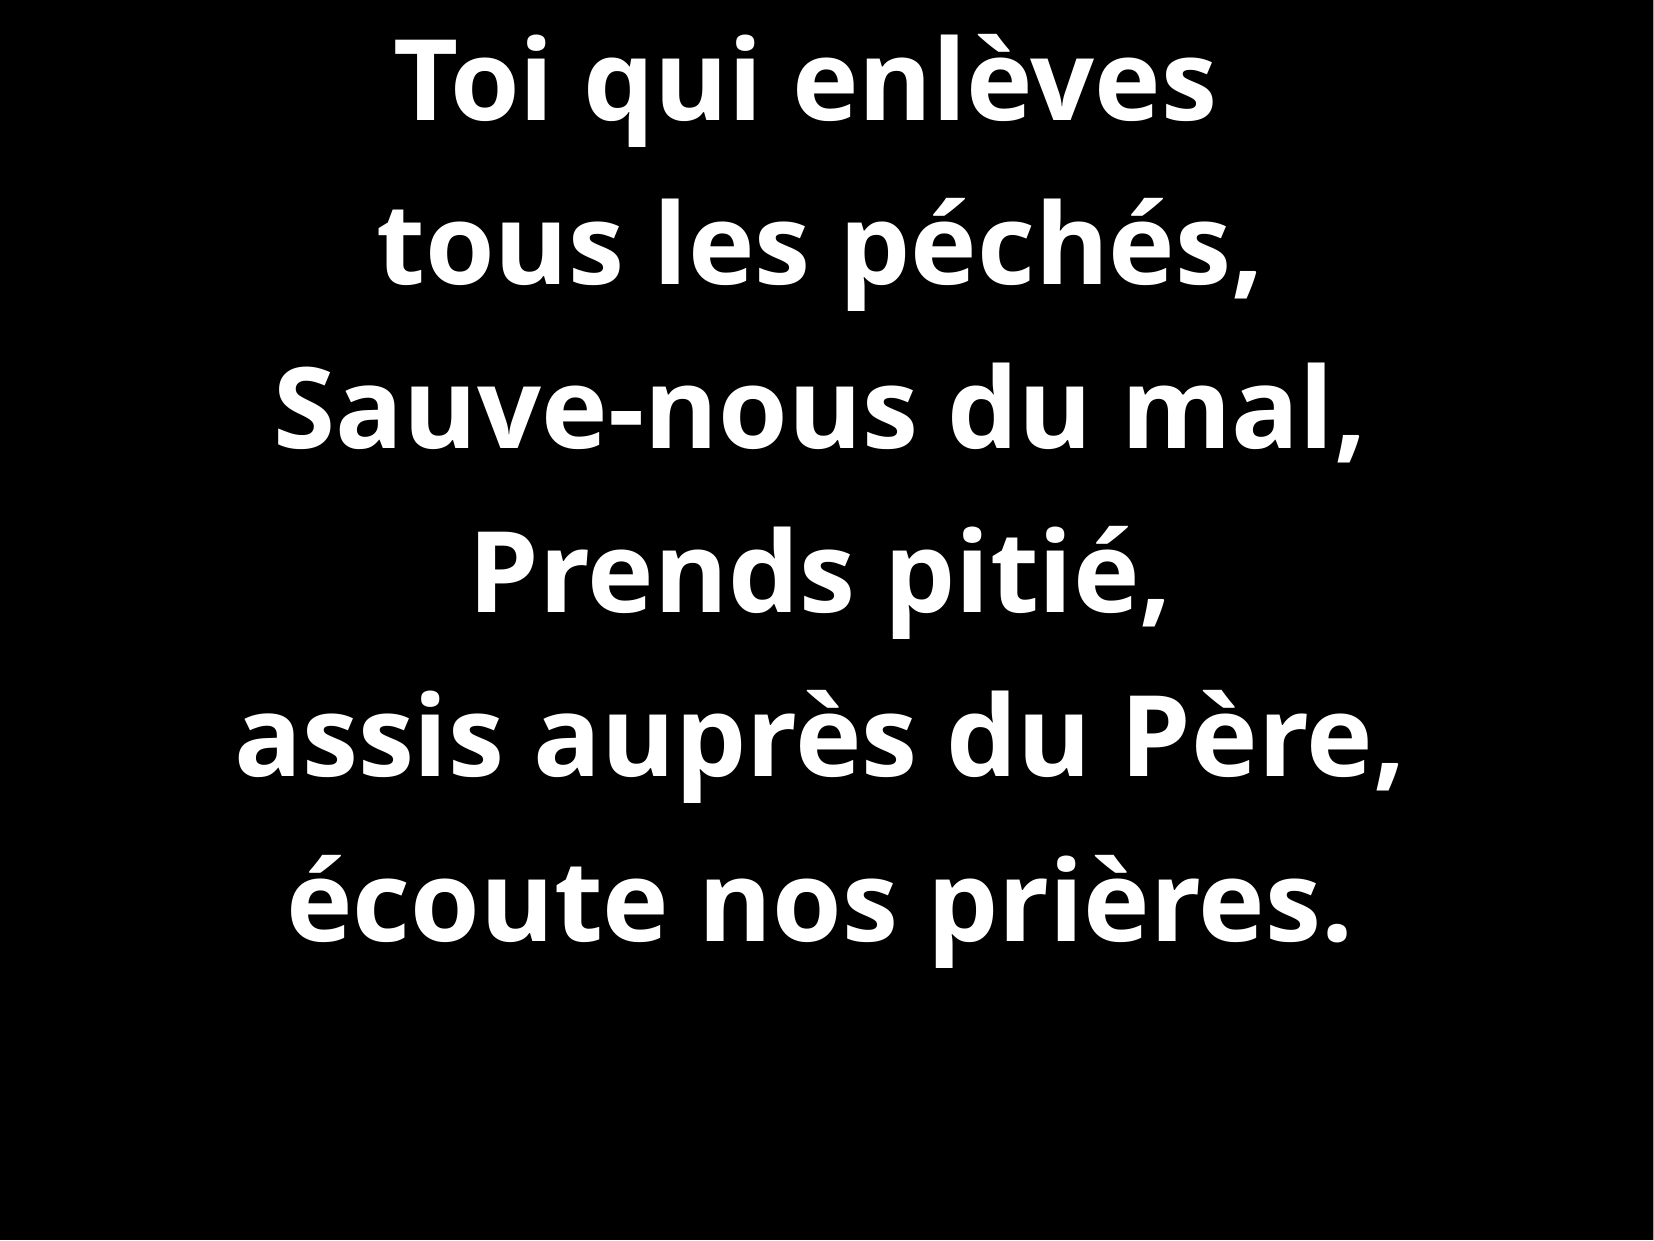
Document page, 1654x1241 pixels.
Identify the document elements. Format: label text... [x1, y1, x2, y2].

list Toi qui enlèves tous les péchés, Sauve-nous du mal, Prends pitié, assis auprès du Père, écoute nos prières. [0, 0, 1641, 1241]
